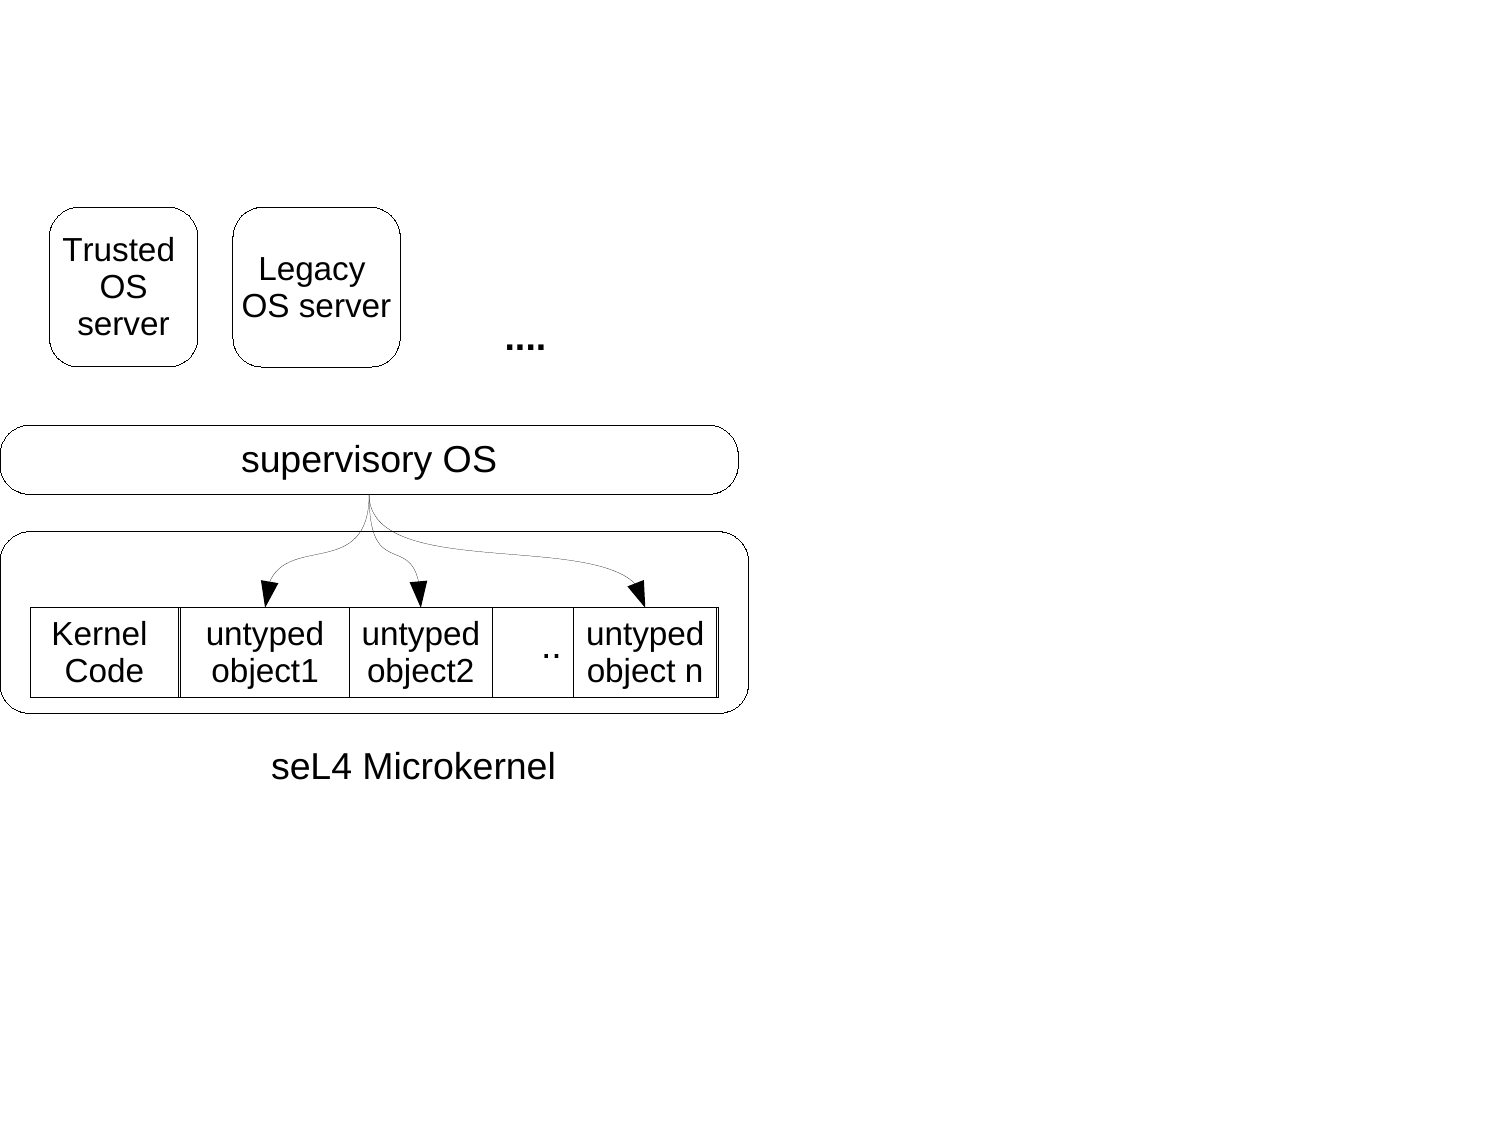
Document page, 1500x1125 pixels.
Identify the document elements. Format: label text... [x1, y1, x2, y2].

text_box seL4 Microkernel [236, 738, 591, 796]
text_box untyped object2 [349, 607, 493, 698]
text_box untyped object n [573, 607, 717, 698]
text_box .. [526, 616, 582, 674]
text_box Legacy OS server [232, 207, 401, 368]
text_box Trusted OS server [49, 207, 198, 367]
text_box .... [489, 309, 617, 383]
text_box Kernel Code [30, 607, 179, 698]
text_box supervisory OS [0, 425, 739, 495]
text_box untyped object1 [180, 607, 349, 698]
